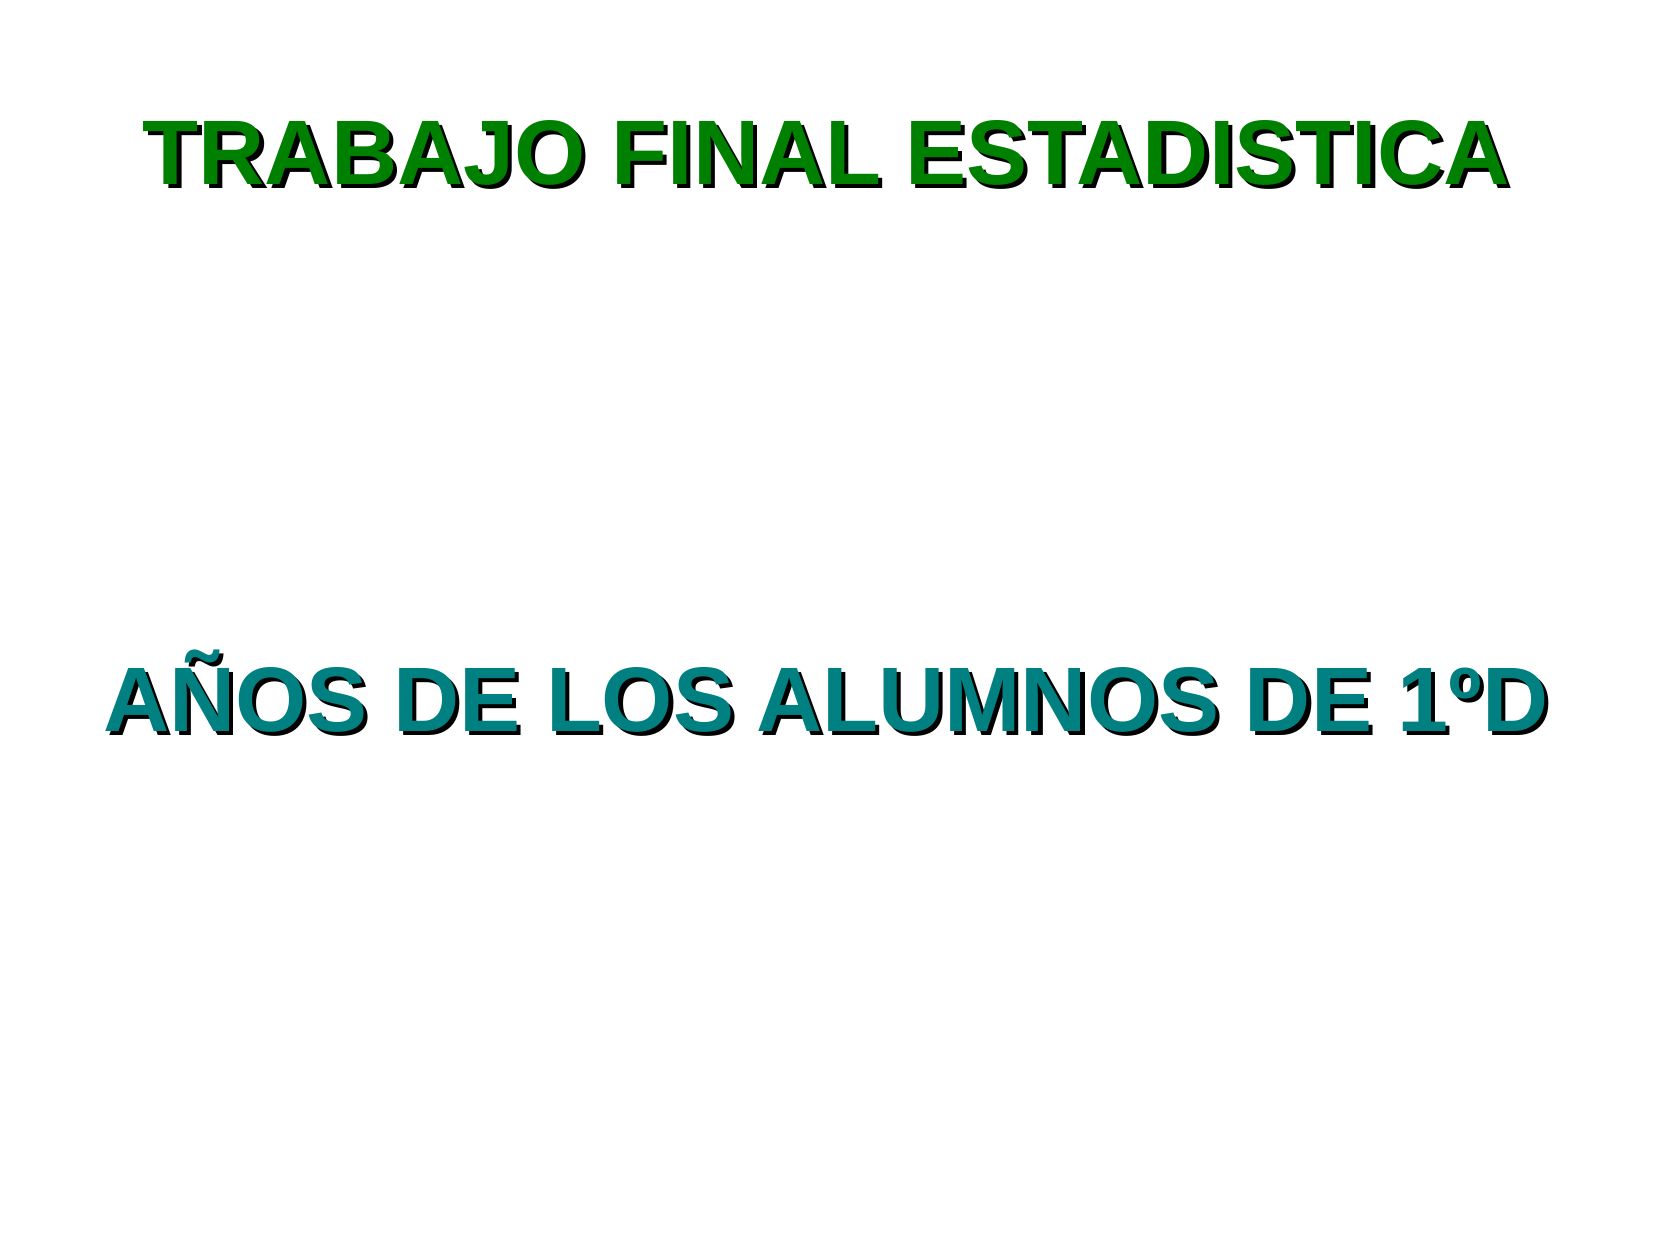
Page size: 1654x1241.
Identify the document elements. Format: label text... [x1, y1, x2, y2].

title TRABAJO FINAL ESTADISTICA [82, 56, 1571, 250]
subtitle AÑOS DE LOS ALUMNOS DE 1ºD [82, 297, 1571, 1102]
